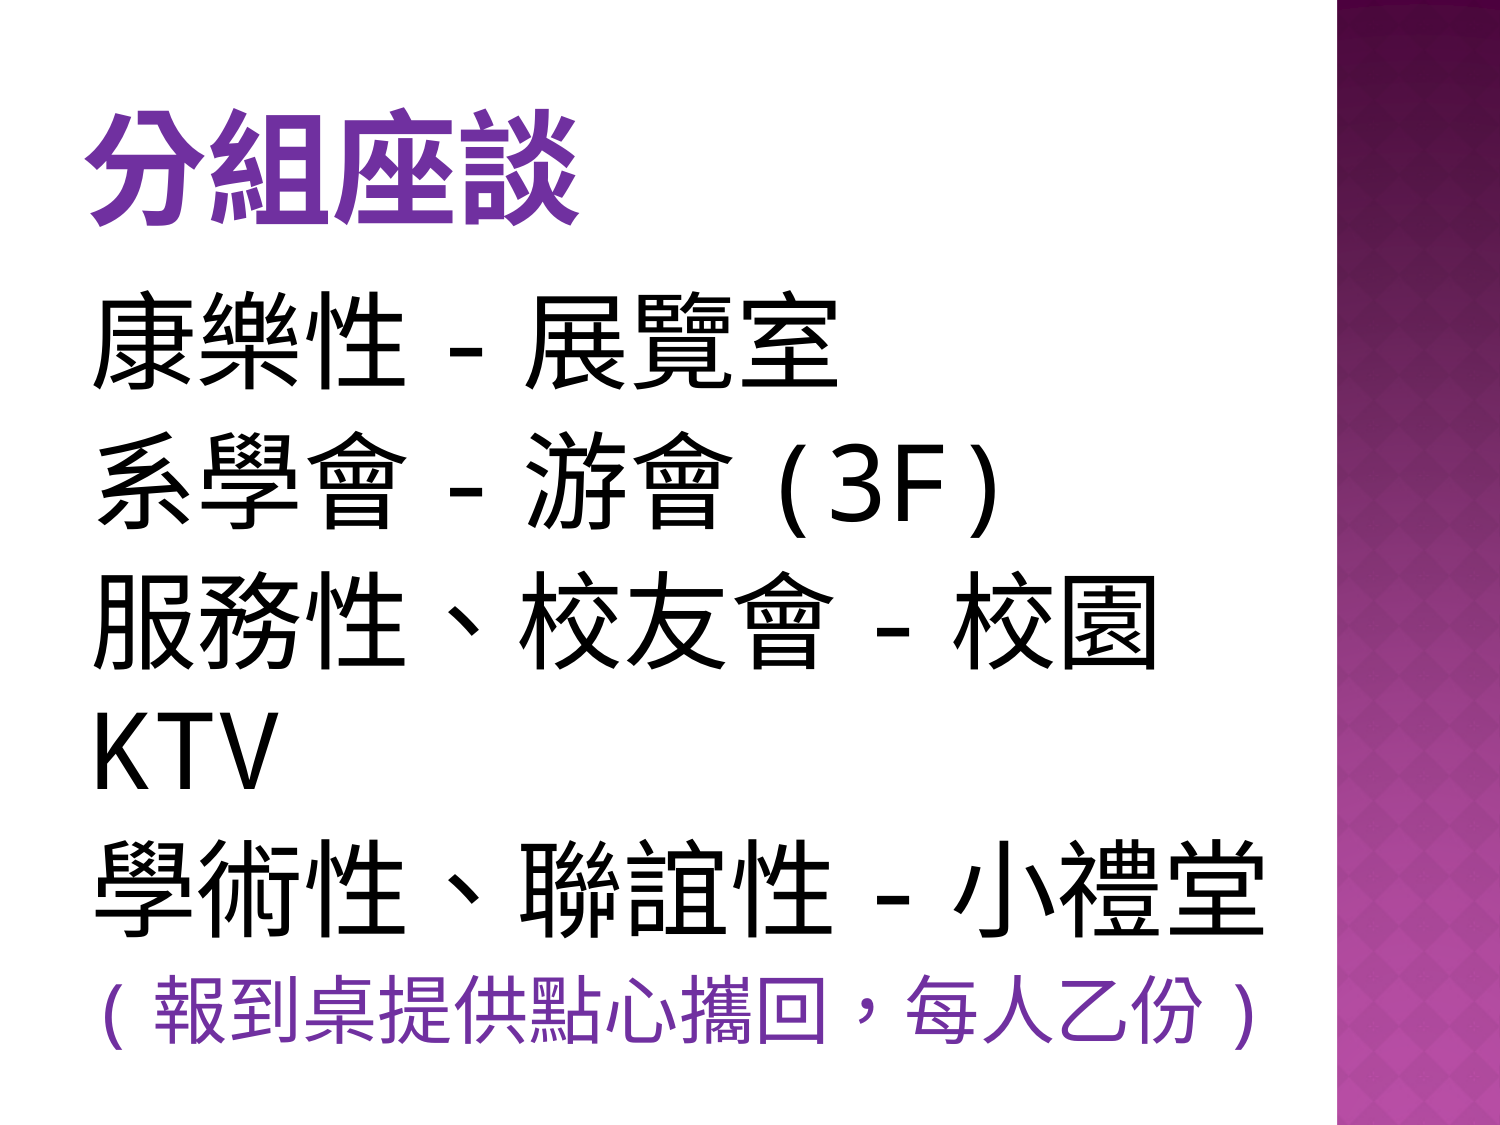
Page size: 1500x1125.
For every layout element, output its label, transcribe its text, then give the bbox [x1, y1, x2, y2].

list 康樂性-展覽室 系學會-游會(3F) 服務性、校友會-校園KTV 學術性、聯誼性-小禮堂 (報到桌提供點心攜回，每人乙份) [75, 267, 1353, 1063]
title 分組座談 [75, 52, 1263, 241]
